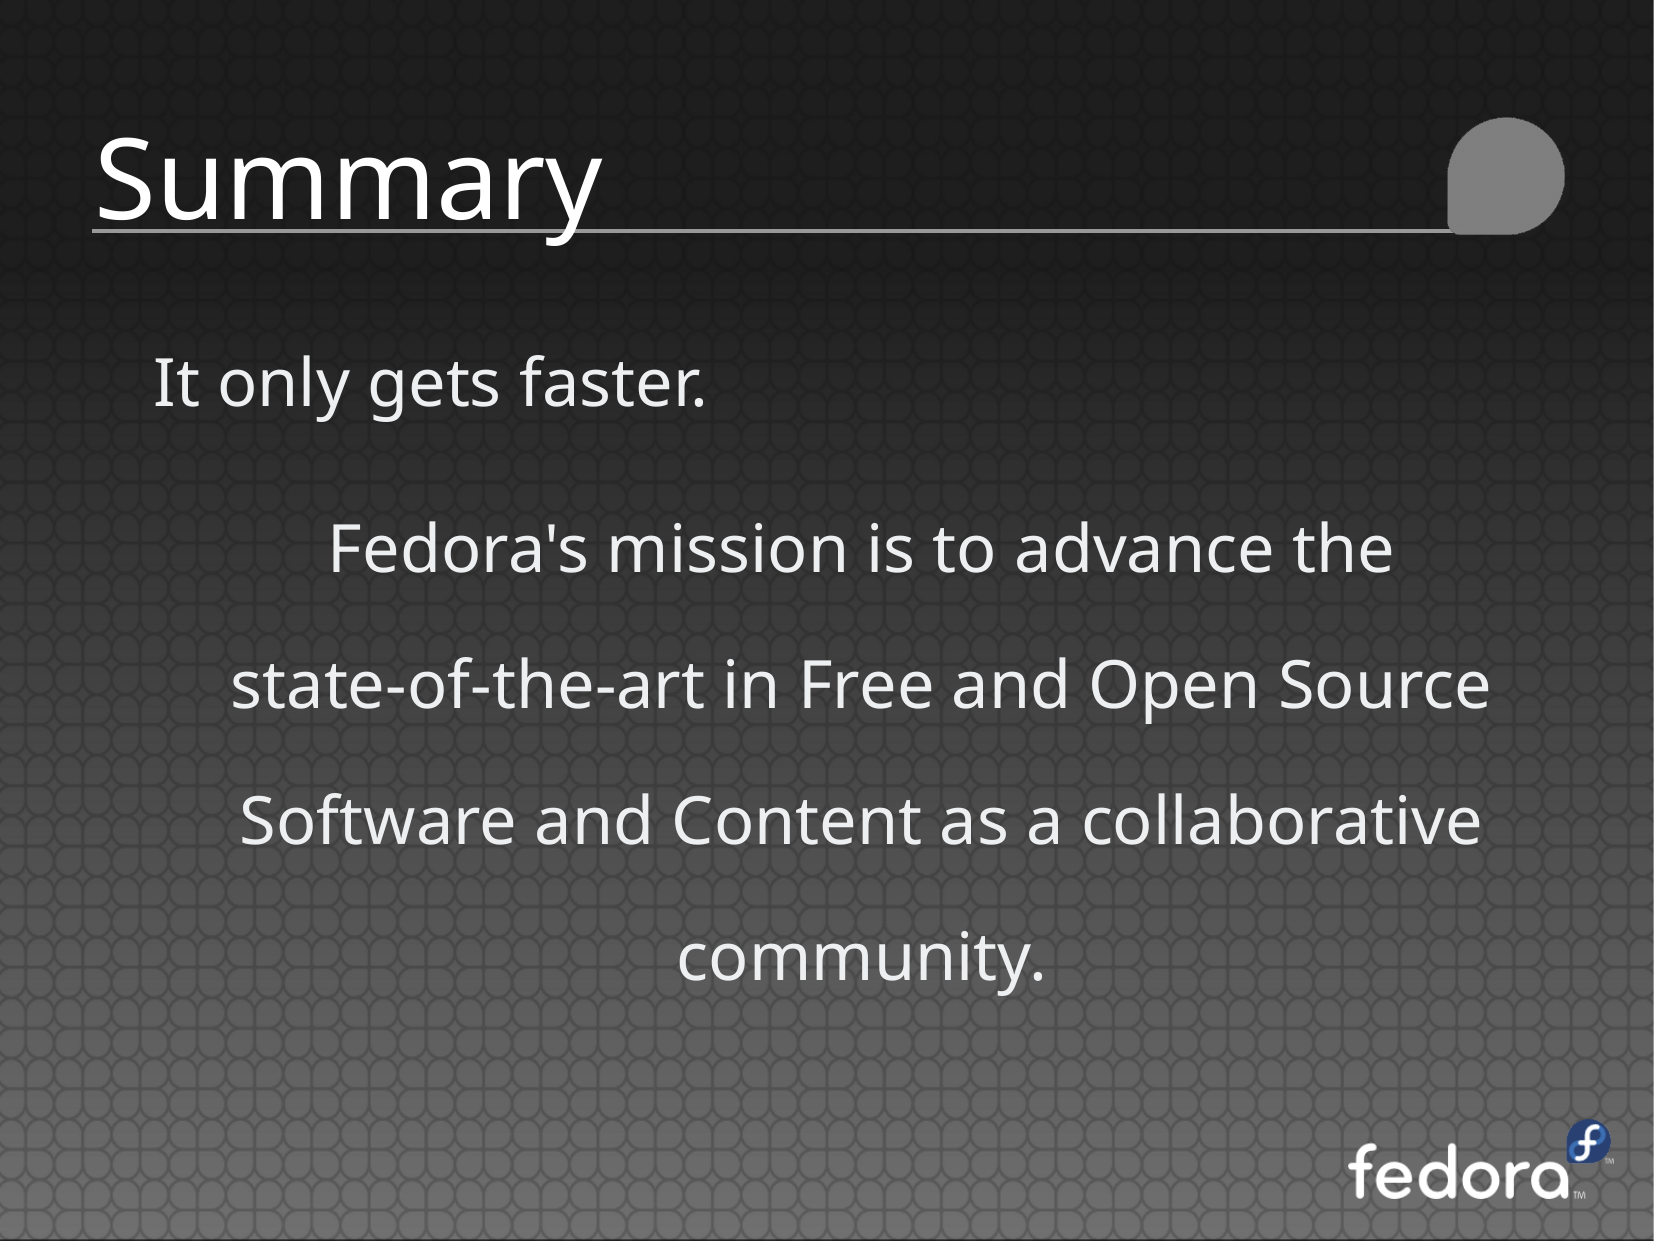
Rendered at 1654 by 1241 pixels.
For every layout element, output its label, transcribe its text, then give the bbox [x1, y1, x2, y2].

title Summary [94, 100, 1426, 251]
list It only gets faster. Fedora's mission is to advance the state-of-the-art in Free and Open Source Software and Content as a collaborative community. [82, 290, 1571, 1094]
picture [0, 0, 1654, 1241]
